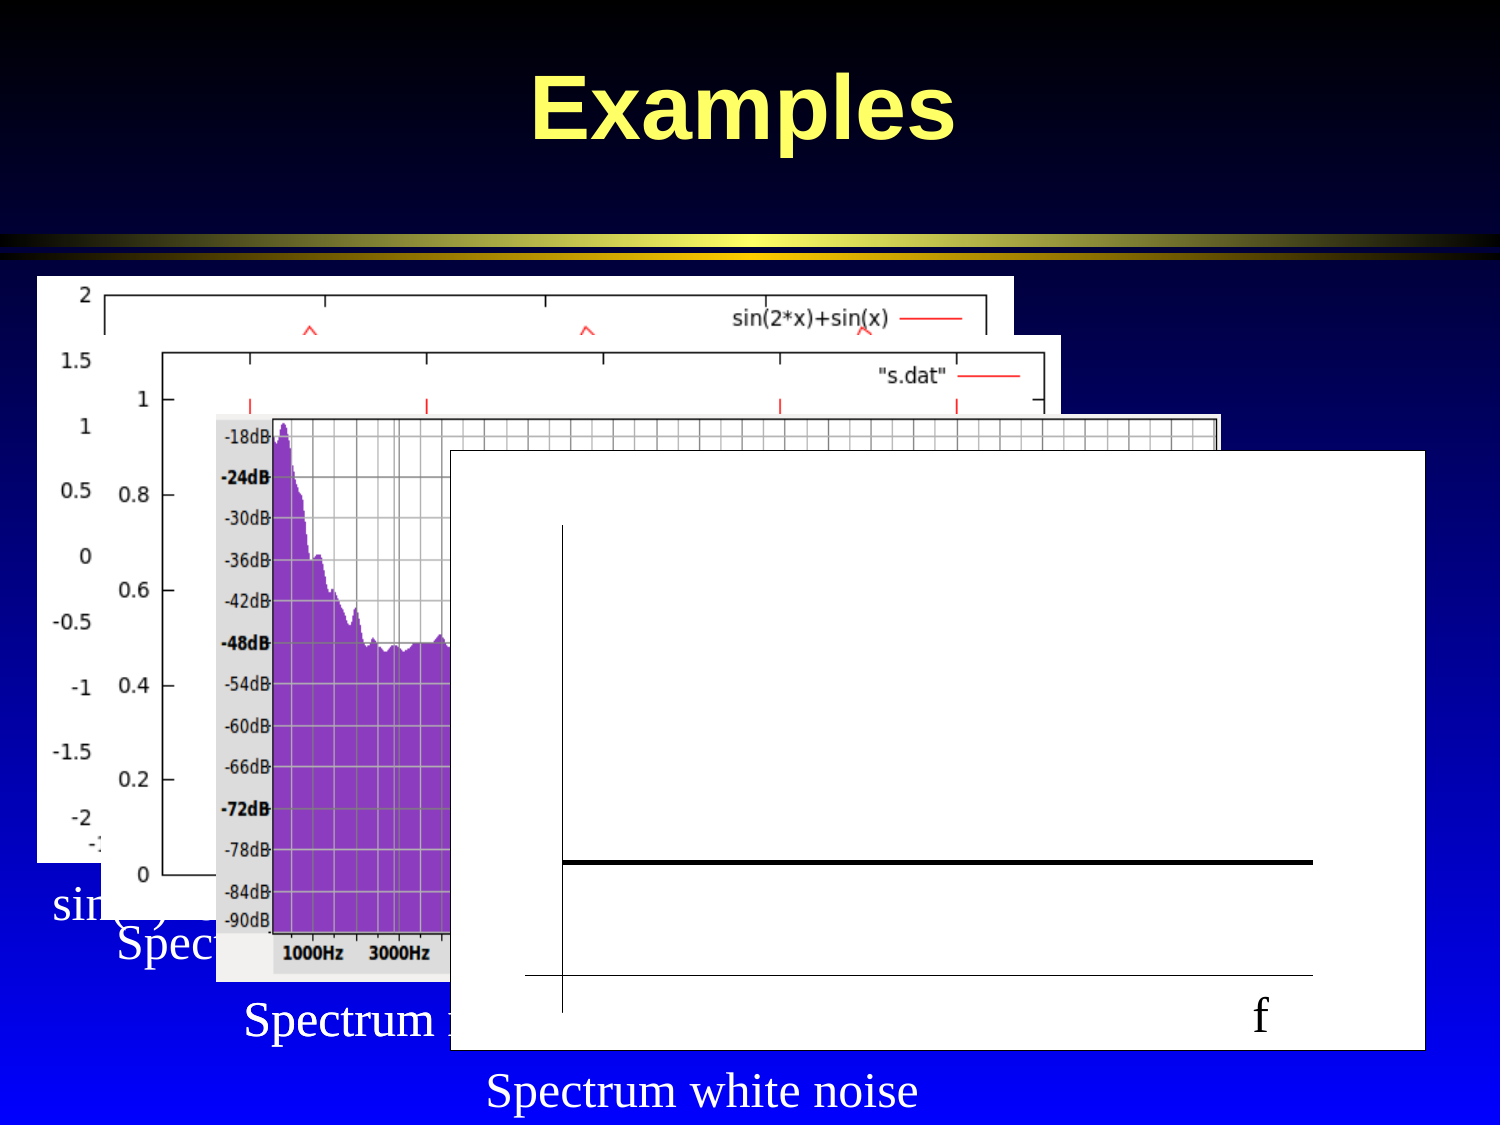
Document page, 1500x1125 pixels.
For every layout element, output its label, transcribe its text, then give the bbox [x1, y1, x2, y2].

text_box Spectrum white noise [470, 1050, 935, 1125]
text_box [450, 450, 1426, 1051]
text_box Spectrum of sin(x)+sin(2x) [101, 902, 216, 978]
text_box sin(x)+sin(2x) [37, 862, 216, 938]
title Examples [99, 0, 1388, 225]
picture [37, 276, 1221, 982]
text_box f [1237, 975, 1284, 1050]
text_box Spectrum music [228, 979, 583, 1055]
